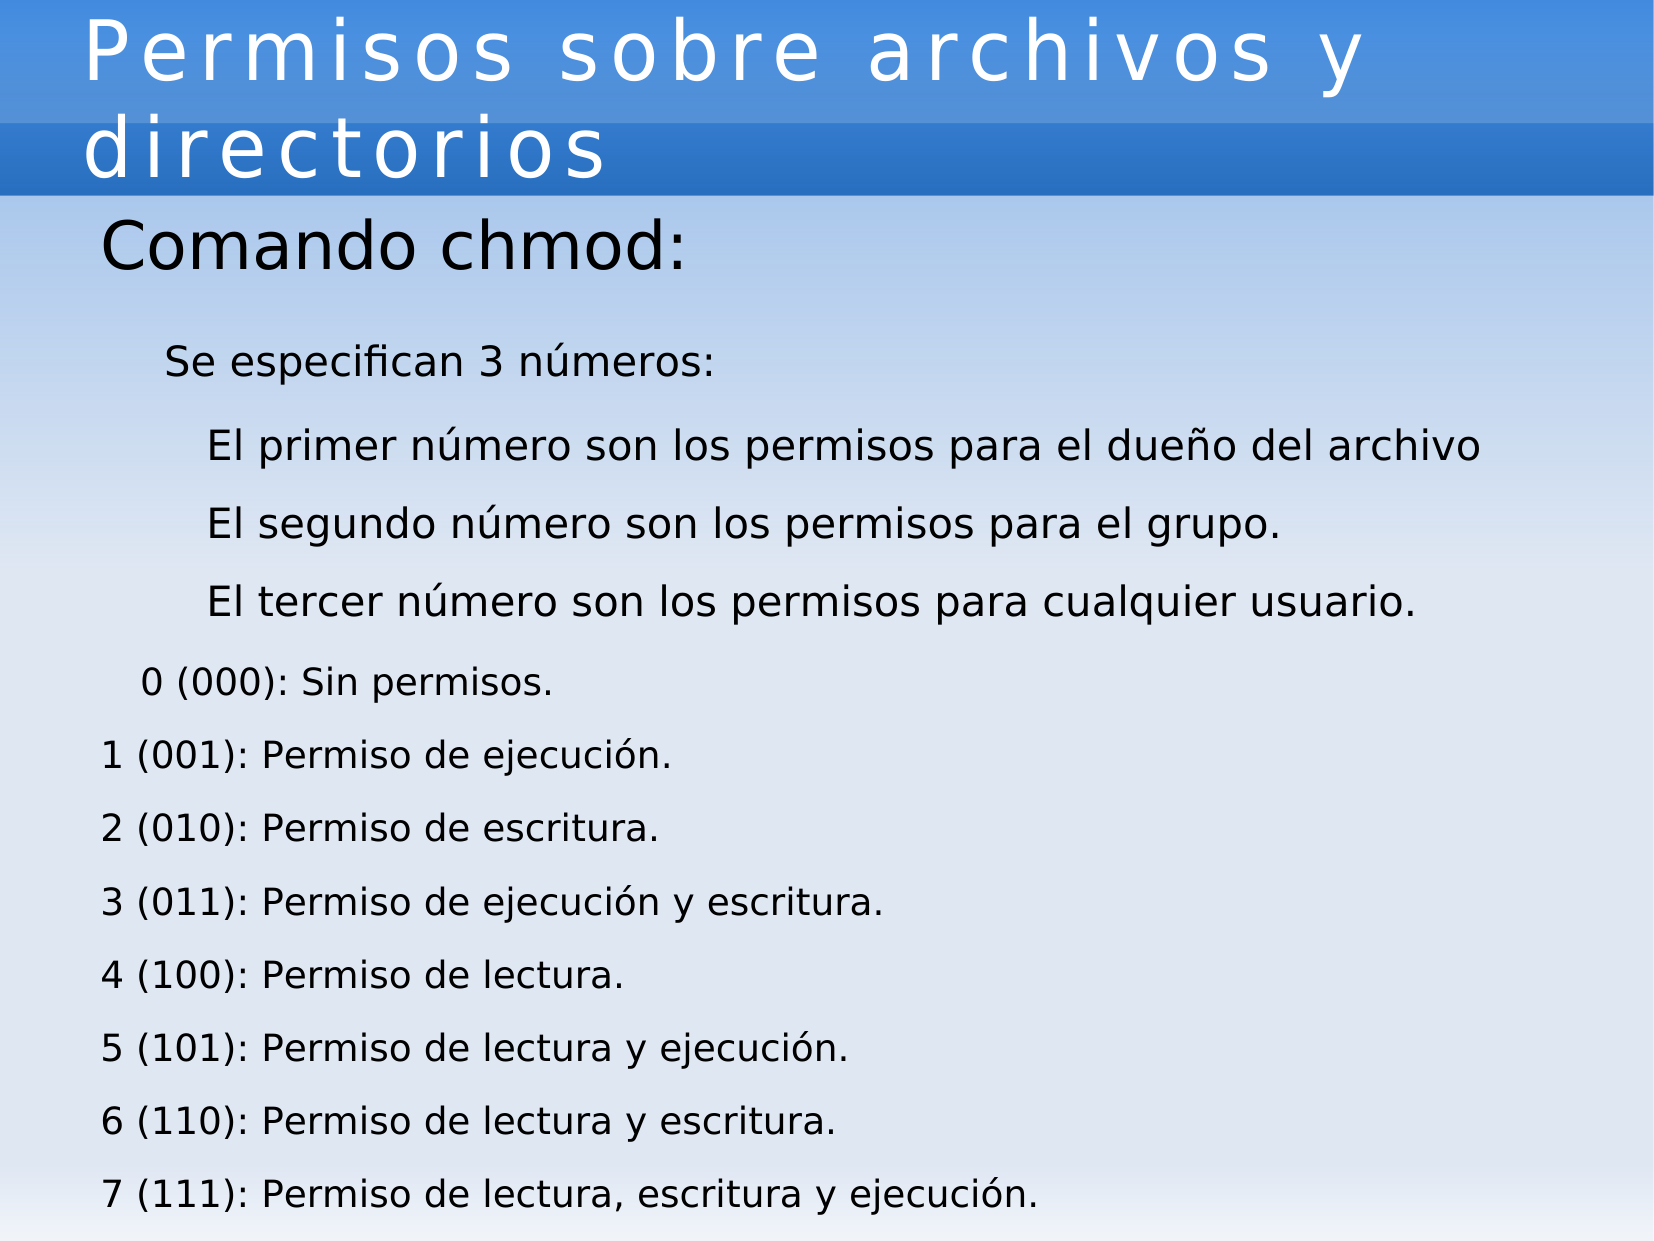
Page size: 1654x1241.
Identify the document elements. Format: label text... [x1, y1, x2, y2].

picture [0, 0, 1654, 1241]
title Permisos sobre archivos y directorios [82, 0, 1571, 204]
list Comando chmod: Se especiﬁcan 3 números: El primer número son los permisos para el dueño del archivo El segundo número son los permisos para el grupo. El tercer número son los permisos para cualquier usuario. 0 (000): Sin permisos. 1 (001): Permiso de ejecución. 2 (010): Permiso de escritura. 3 (011): Permiso de ejecución y escritura. 4 (100): Permiso de lectura. 5 (101): Permiso de lectura y ejecución. 6 (110): Permiso de lectura y escritura. 7 (111): Permiso de lectura, escritura y ejecución. [82, 207, 1571, 1217]
